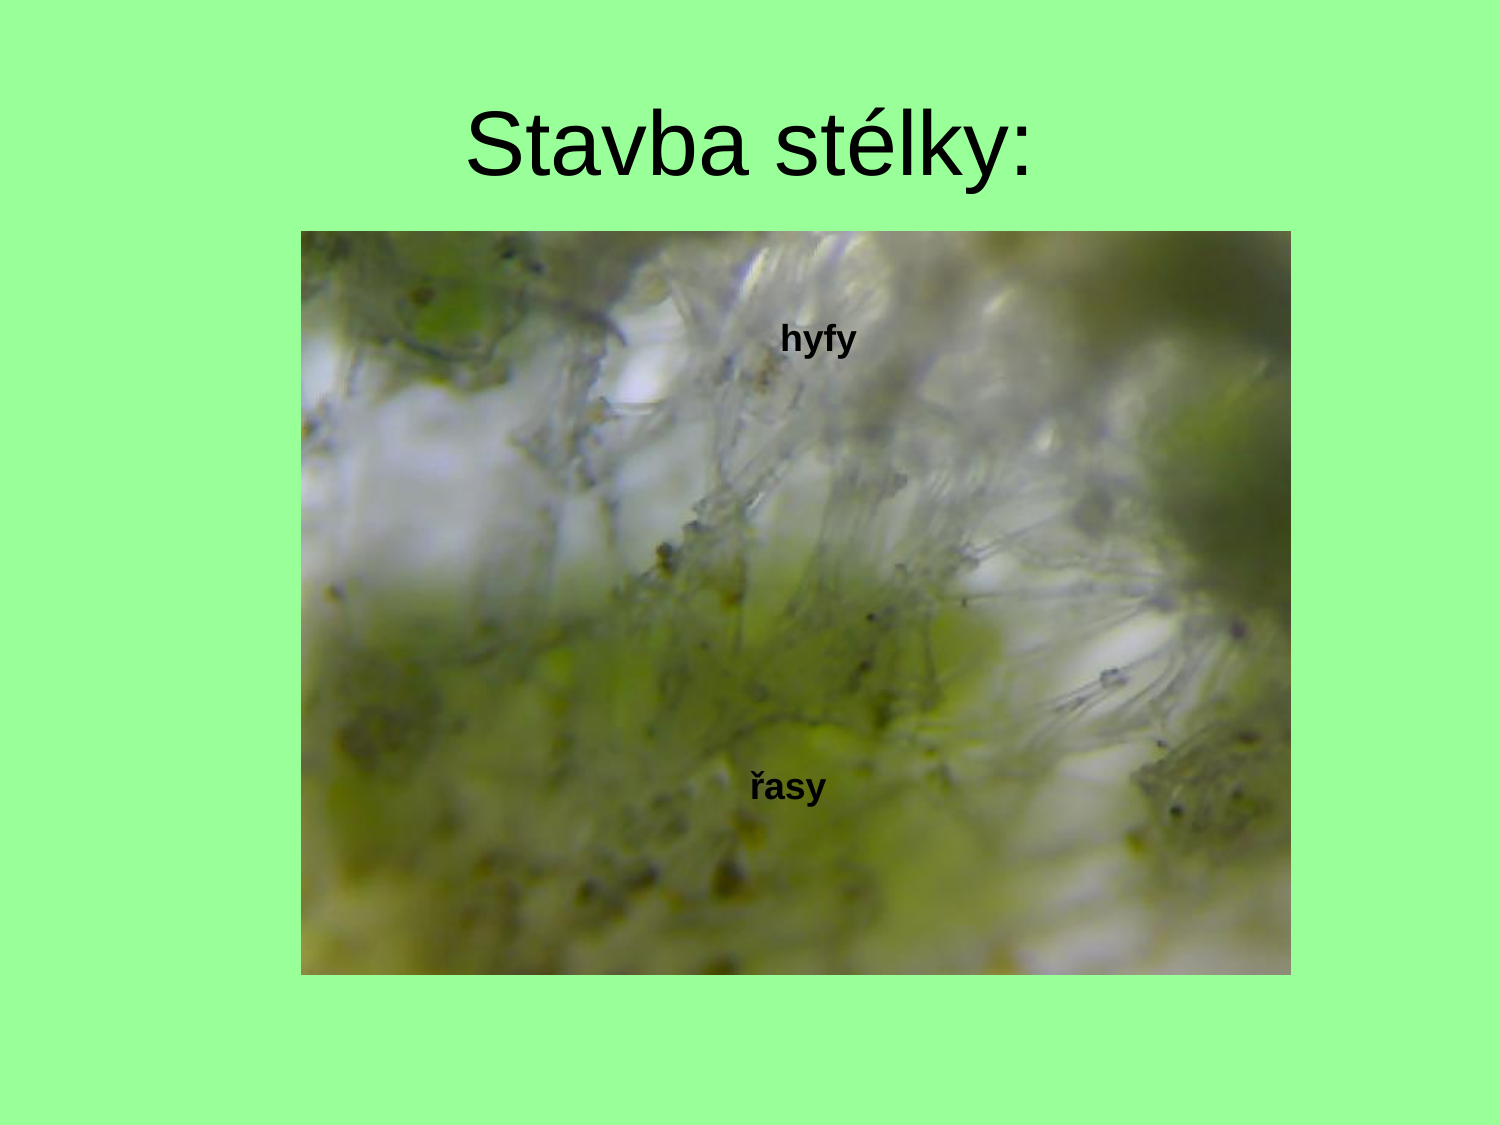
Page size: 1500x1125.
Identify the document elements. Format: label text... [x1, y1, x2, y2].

title Stavba stélky: [75, 45, 1426, 233]
text_box řasy [734, 754, 843, 815]
picture [301, 231, 1291, 975]
text_box hyfy [250, 305, 928, 367]
